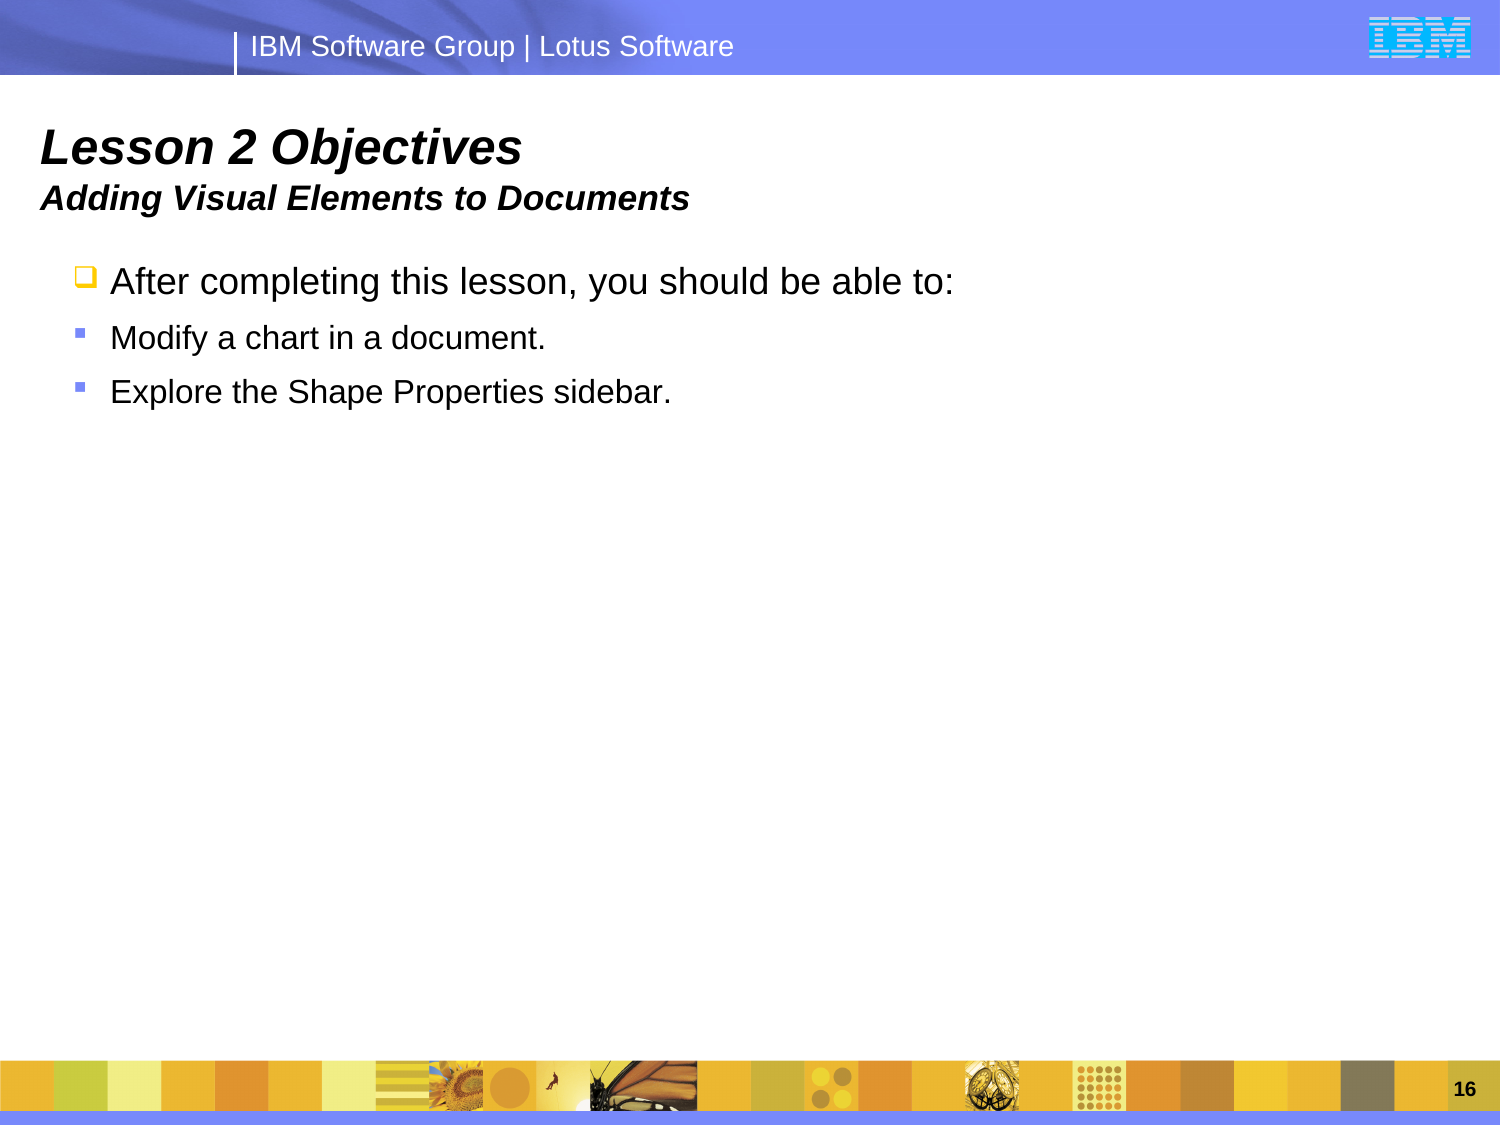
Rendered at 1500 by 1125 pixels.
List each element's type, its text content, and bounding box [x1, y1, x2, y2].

picture [0, 1060, 1500, 1111]
text_box After completing this lesson, you should be able to: Modify a chart in a document. Explore the Shape Properties sidebar. [57, 249, 1434, 1068]
picture [0, 0, 1500, 75]
title Lesson 2 Objectives Adding Visual Elements to Documents [25, 108, 1378, 227]
